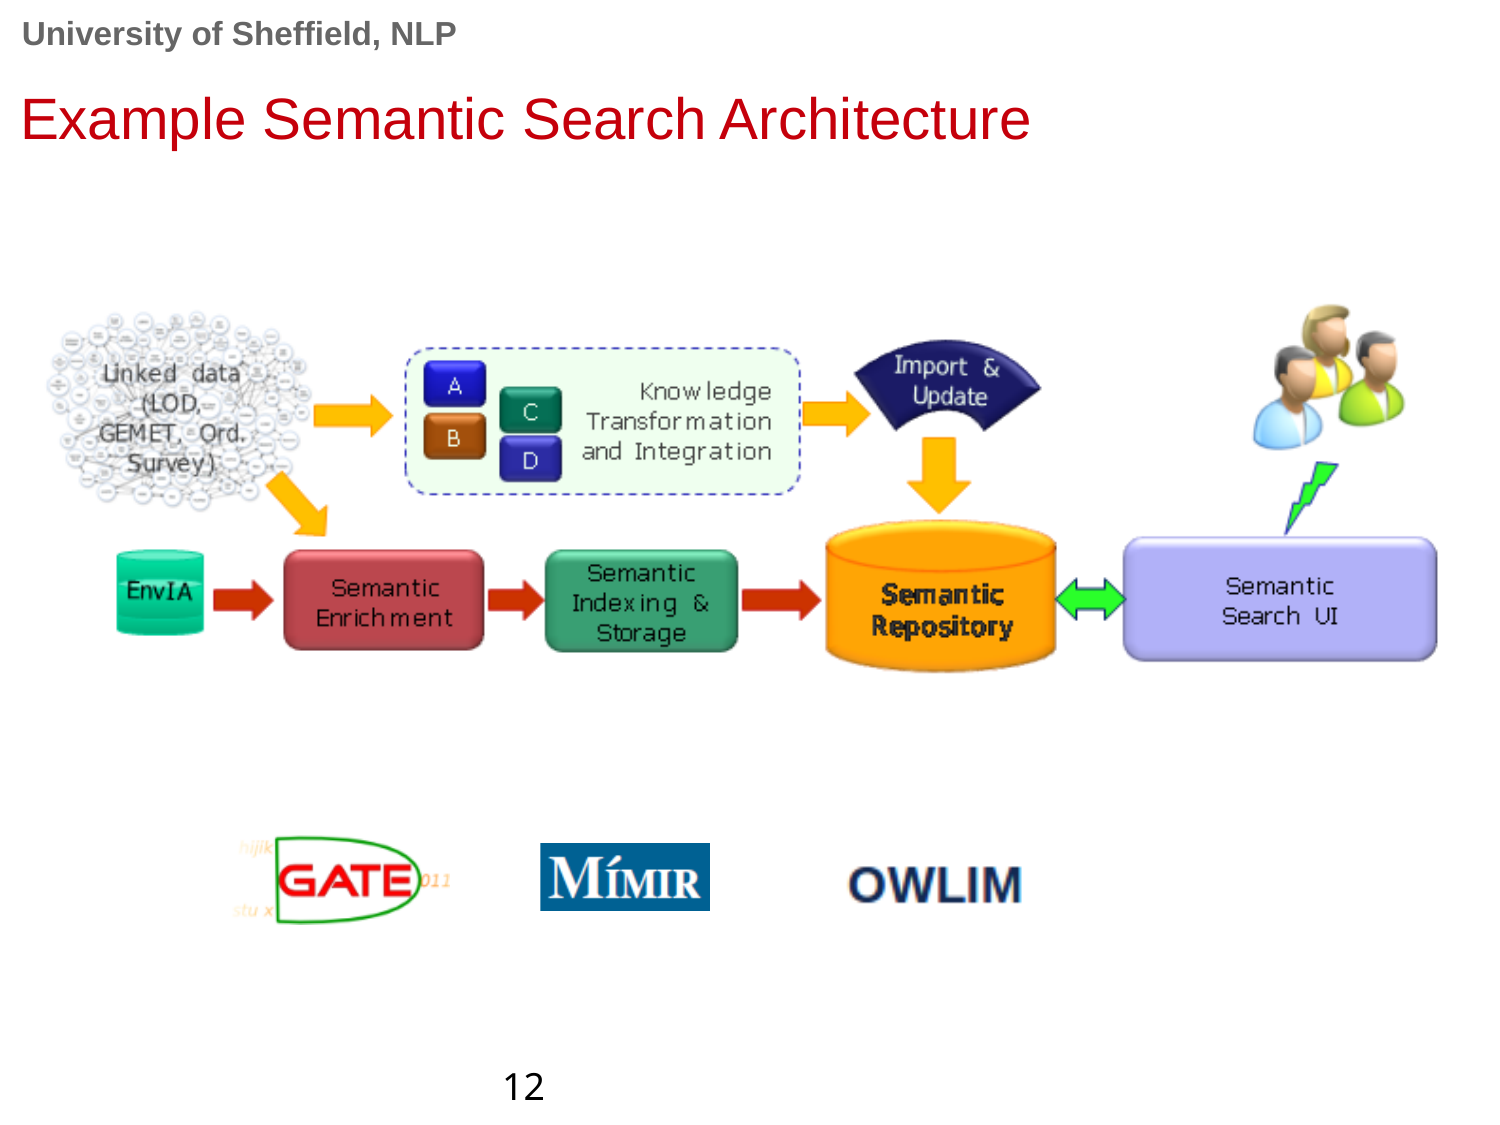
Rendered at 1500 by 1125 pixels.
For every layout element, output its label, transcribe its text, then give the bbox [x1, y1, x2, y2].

text_box <number> [502, 1062, 1004, 1108]
picture [843, 855, 1032, 911]
picture [222, 831, 450, 925]
picture [607, 856, 622, 866]
title Example Semantic Search Architecture [20, 55, 1239, 176]
picture [11, 271, 1489, 709]
picture [606, 870, 701, 898]
picture [549, 857, 604, 898]
